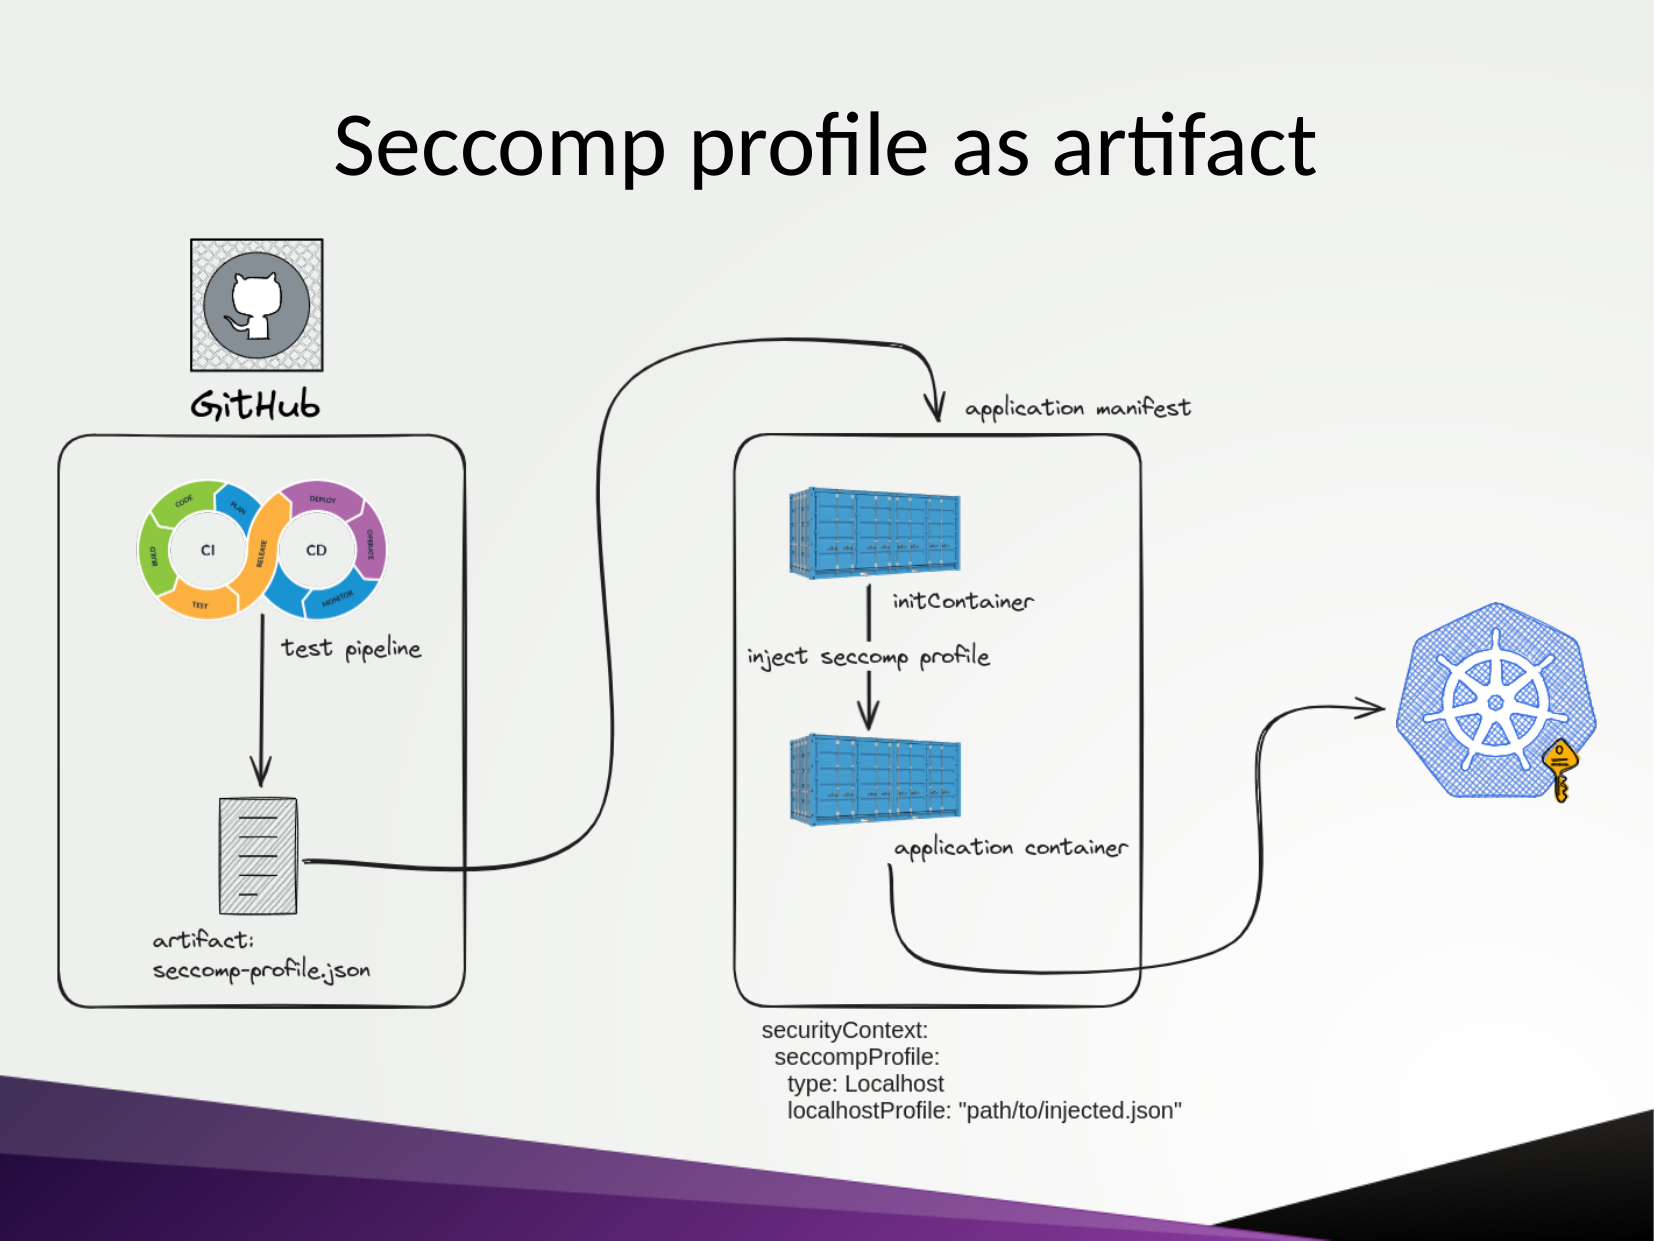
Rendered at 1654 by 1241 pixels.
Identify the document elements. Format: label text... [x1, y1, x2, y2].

picture [0, 0, 1654, 1241]
title Seccomp profile as artifact [82, 49, 1571, 228]
